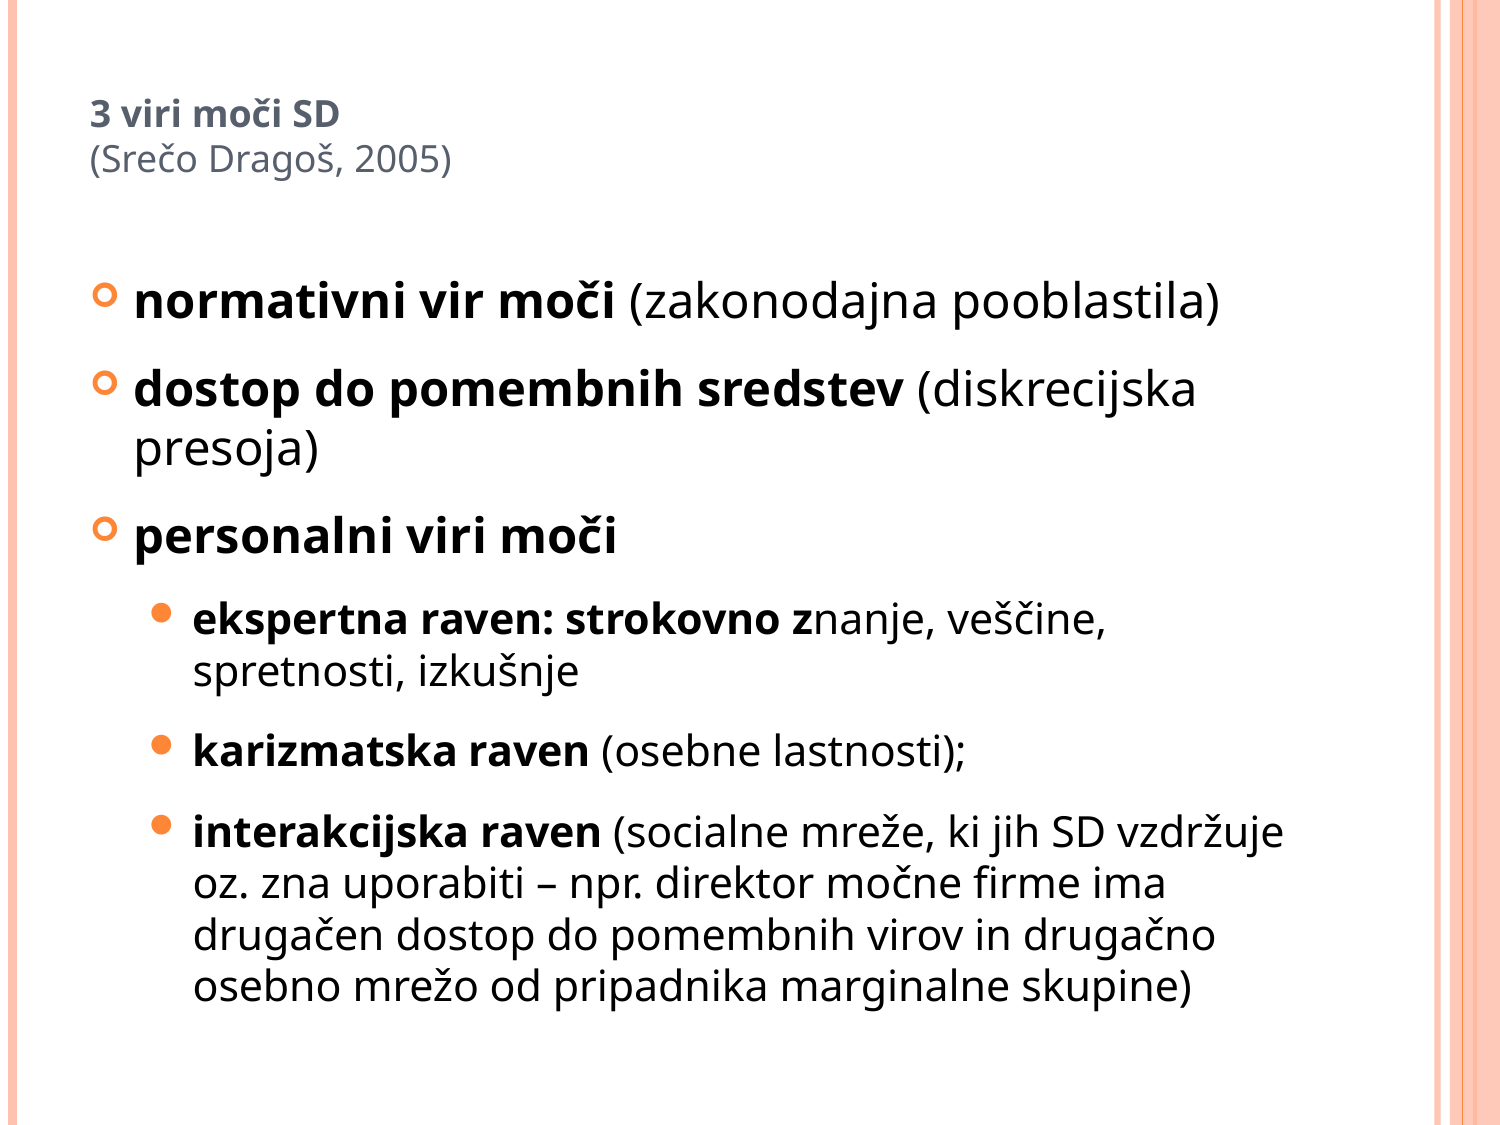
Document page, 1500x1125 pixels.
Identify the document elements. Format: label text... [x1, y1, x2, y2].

title 3 viri moči SD (Srečo Dragoš, 2005) [75, 45, 1300, 233]
list normativni vir moči (zakonodajna pooblastila) dostop do pomembnih sredstev (diskrecijska presoja) personalni viri moči ekspertna raven: strokovno znanje, veščine, spretnosti, izkušnje karizmatska raven (osebne lastnosti); interakcijska raven (socialne mreže, ki jih SD vzdržuje oz. zna uporabiti – npr. direktor močne firme ima drugačen dostop do pomembnih virov in drugačno osebno mrežo od pripadnika marginalne skupine) [75, 262, 1300, 1062]
